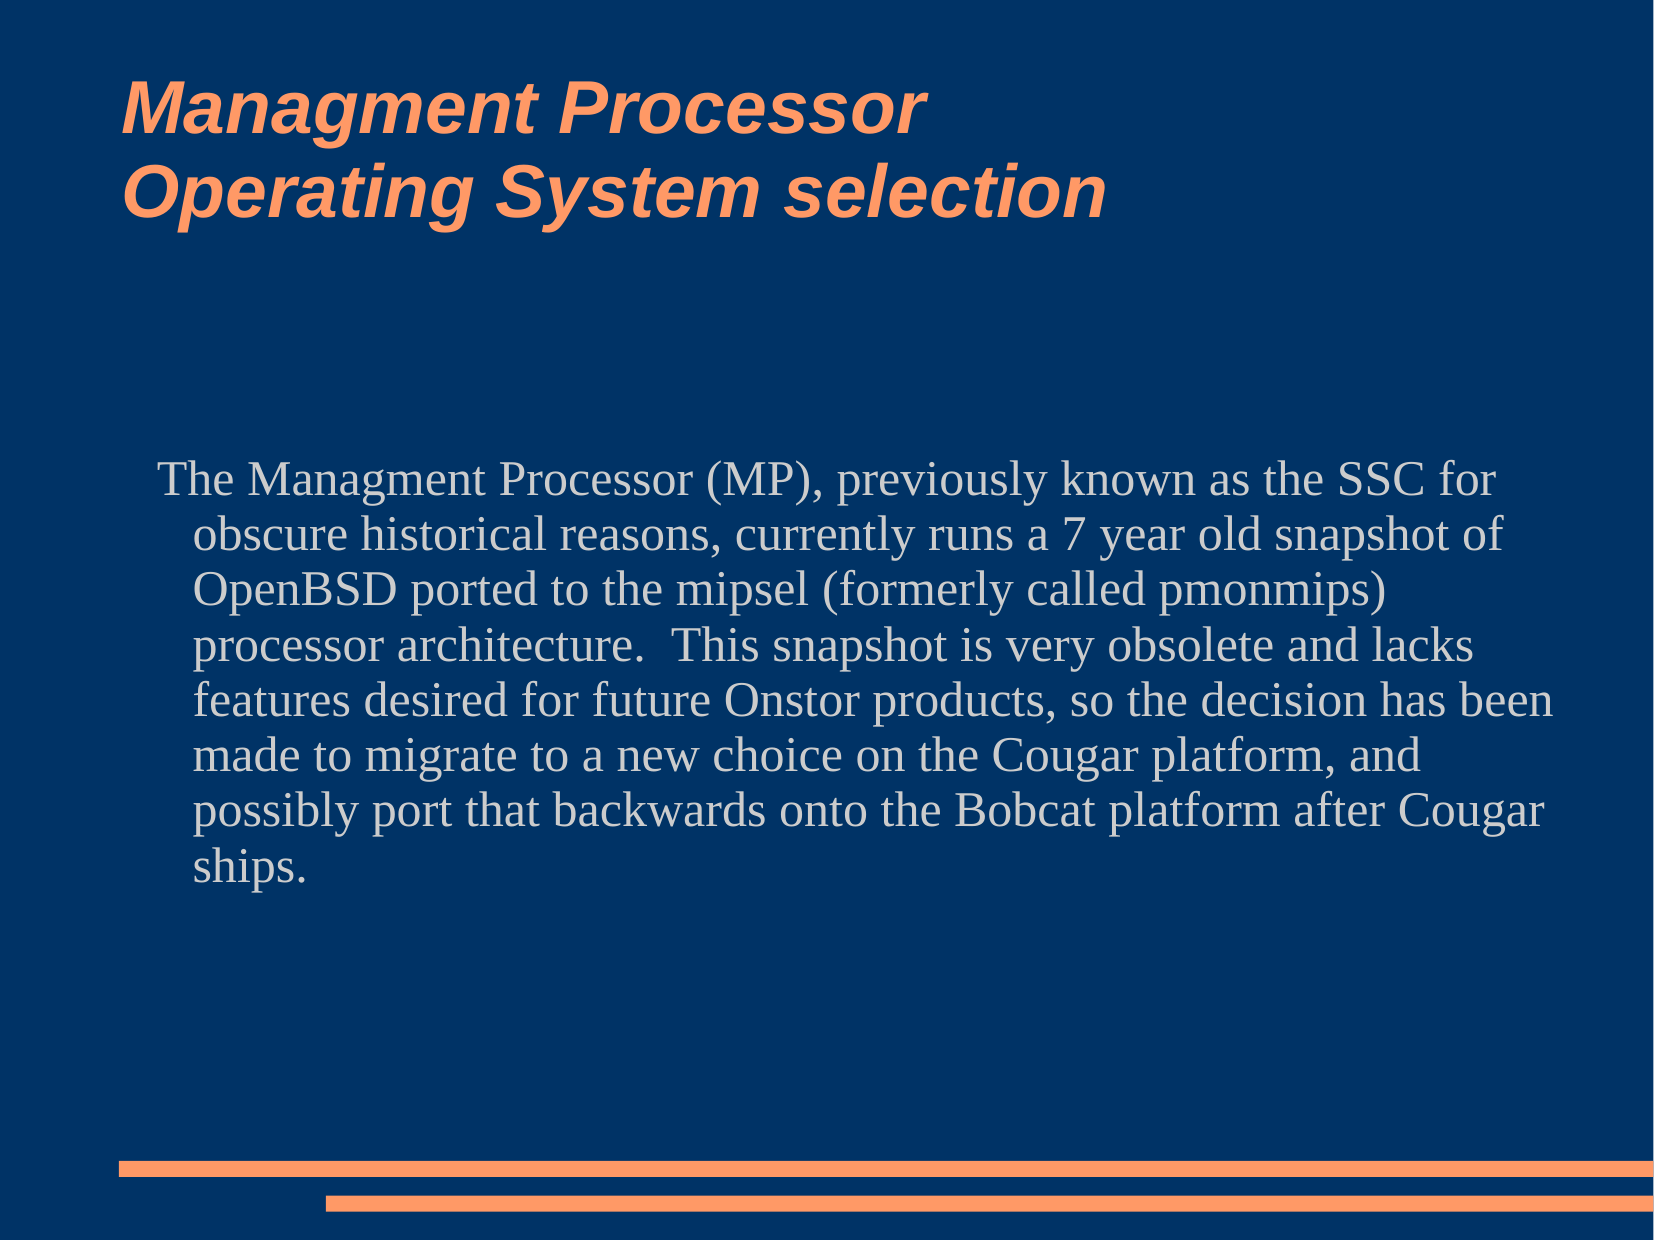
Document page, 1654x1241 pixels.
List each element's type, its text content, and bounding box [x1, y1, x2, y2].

title Managment Processor Operating System selection [121, 46, 1534, 254]
subtitle The Managment Processor (MP), previously known as the SSC for obscure historical reasons, currently runs a 7 year old snapshot of OpenBSD ported to the mipsel (formerly called pmonmips) processor architecture. This snapshot is very obsolete and lacks features desired for future Onstor products, so the decision has been made to migrate to a new choice on the Cougar platform, and possibly port that backwards onto the Bobcat platform after Cougar ships. [121, 329, 1561, 1125]
